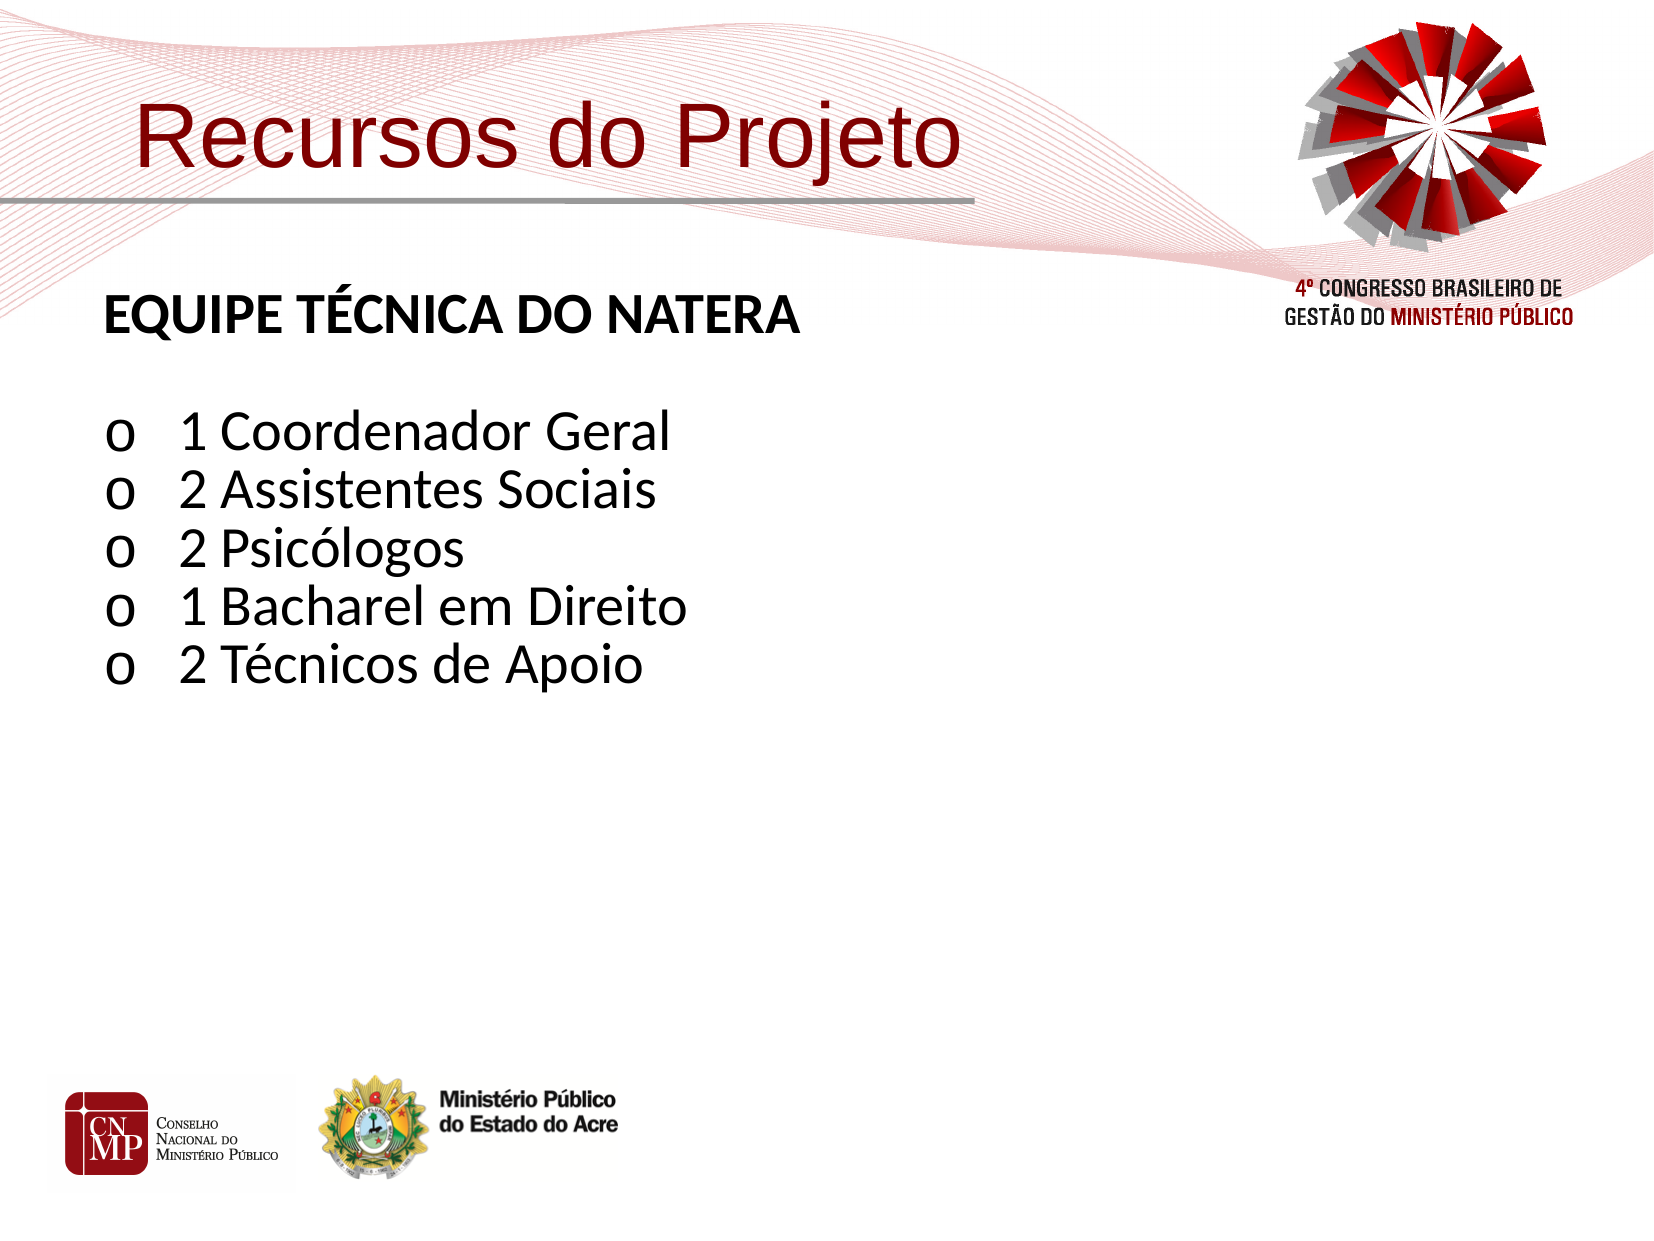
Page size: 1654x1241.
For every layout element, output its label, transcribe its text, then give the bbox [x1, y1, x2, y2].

text_box Recursos do Projeto [47, 77, 1052, 195]
picture [47, 1074, 296, 1193]
picture [318, 1074, 618, 1182]
text_box EQUIPE TÉCNICA DO NATERA 1 Coordenador Geral 2 Assistentes Sociais 2 Psicólogos 1 Bacharel em Direito 2 Técnicos de Apoio [88, 282, 1371, 802]
picture [0, 9, 1654, 325]
